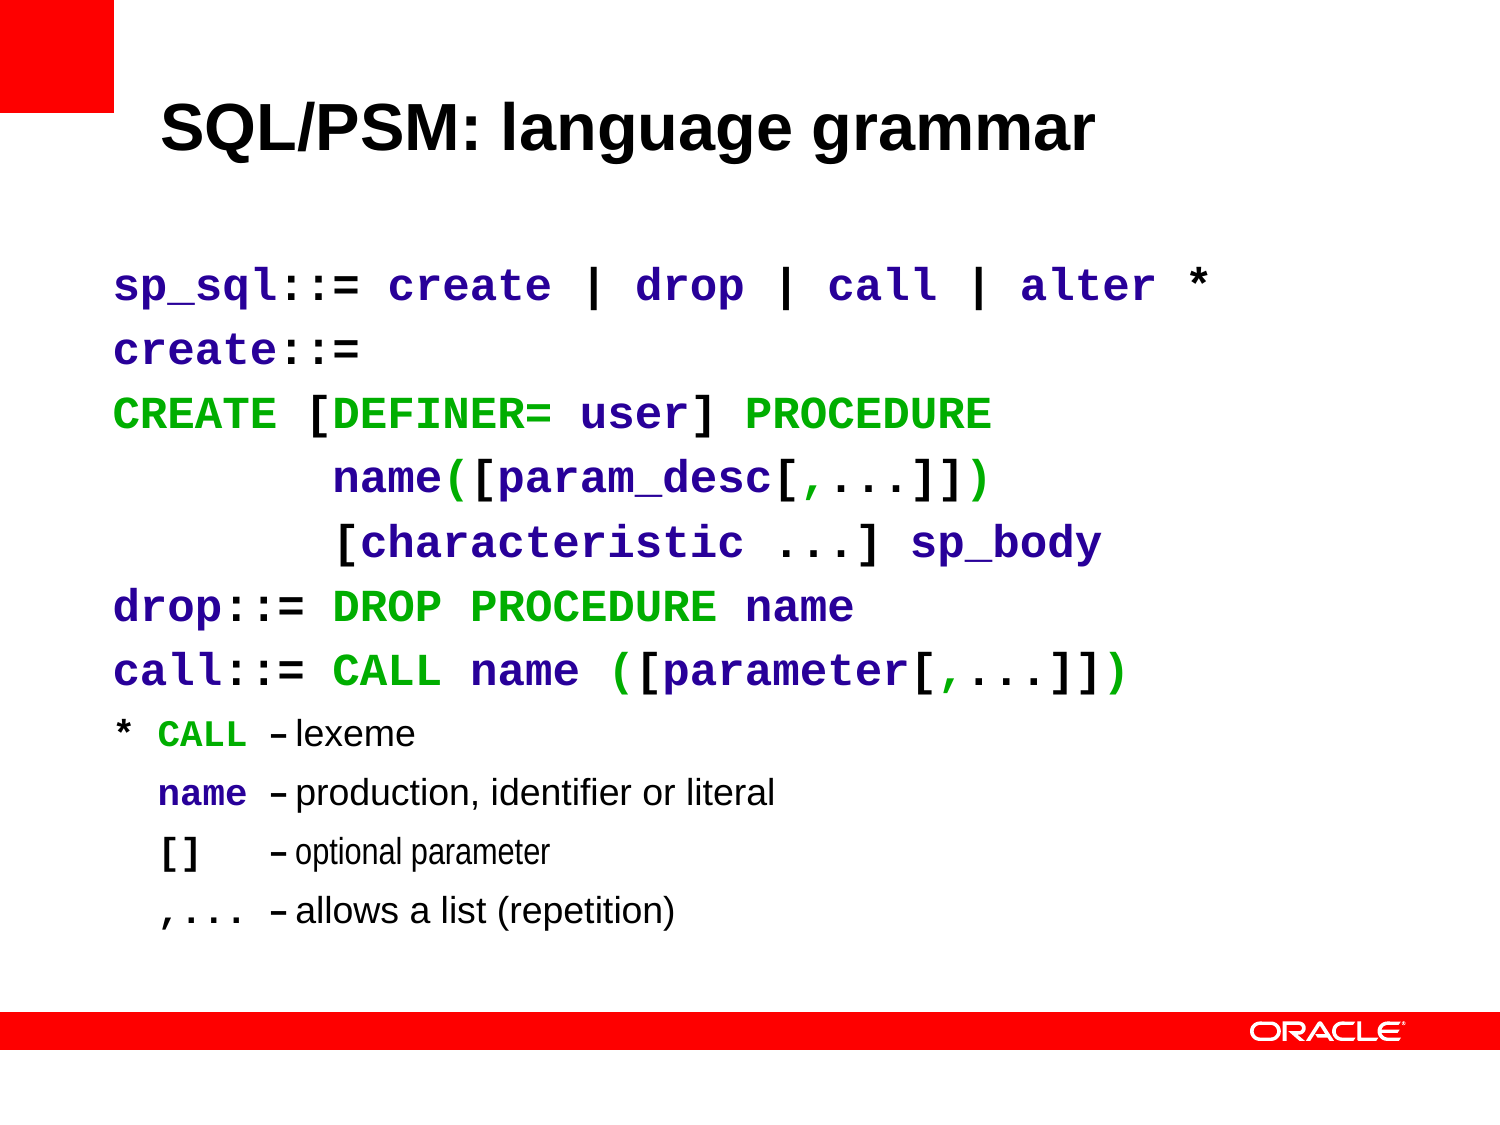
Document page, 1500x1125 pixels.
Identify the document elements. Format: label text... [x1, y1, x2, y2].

list sp_sql::= create | drop | call | alter * create::= CREATE [DEFINER= user] PROCEDURE name([param_desc[,...]]) [characteristic ...] sp_body drop::= DROP PROCEDURE name call::= CALL name ([parameter[,...]]) * CALL – lexeme name – production, identifier or literal [] – optional parameter ,... – allows a list (repetition) [112, 262, 1388, 1005]
title SQL/PSM: language grammar [145, 42, 1390, 213]
picture [0, 0, 114, 113]
picture [0, 1012, 1500, 1050]
